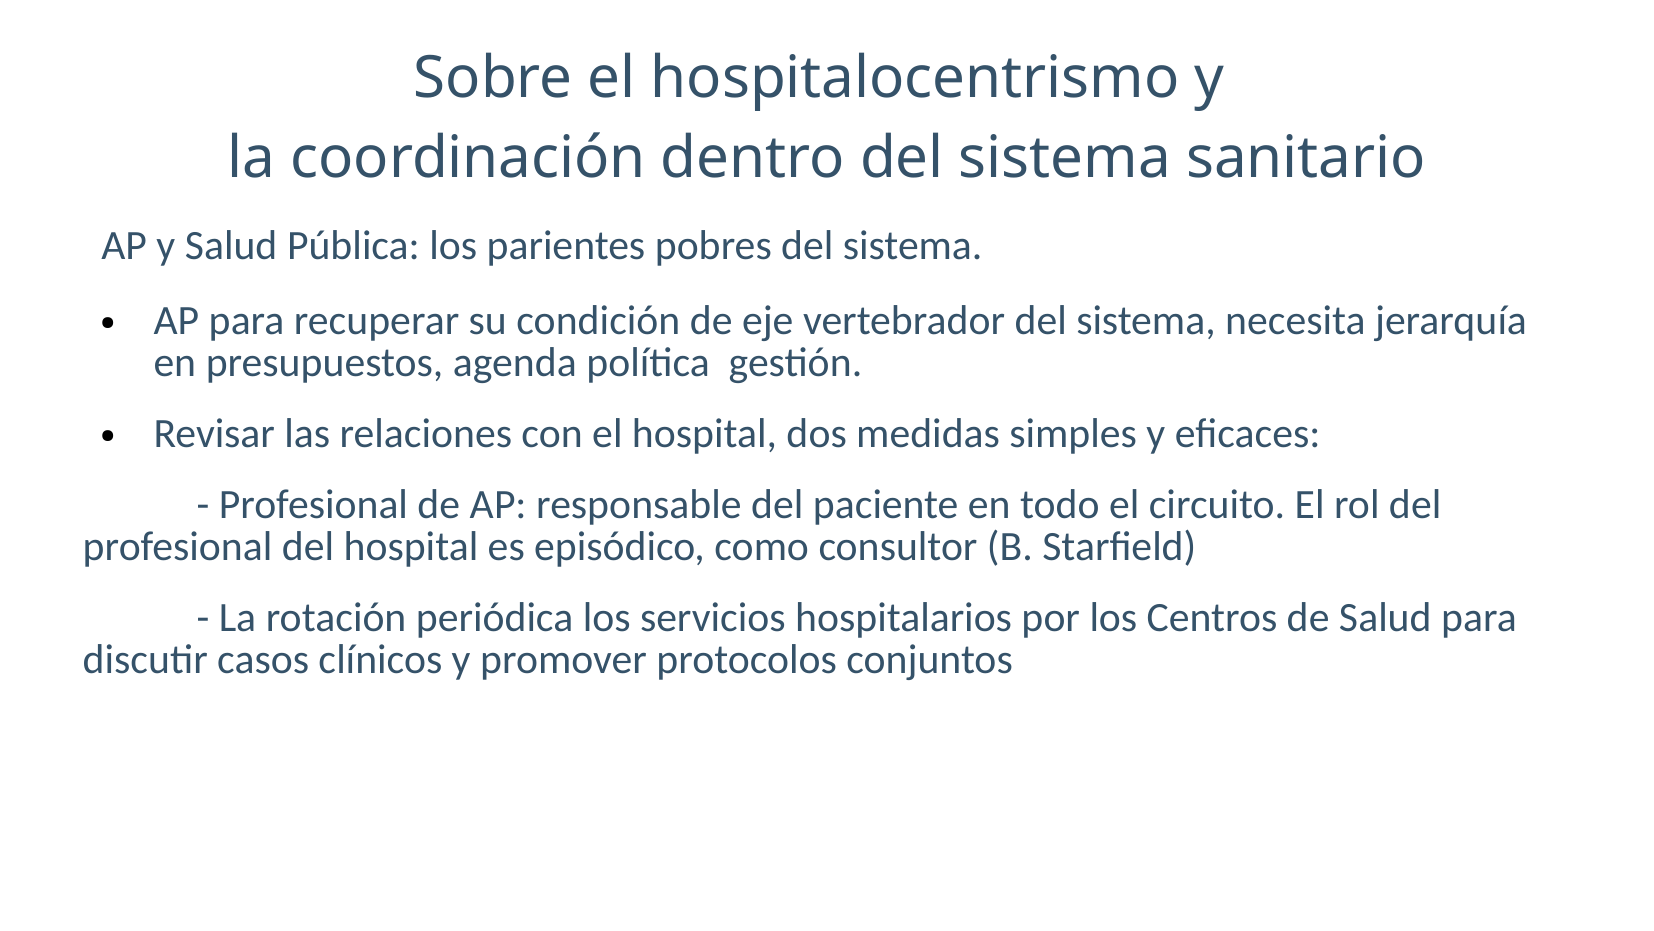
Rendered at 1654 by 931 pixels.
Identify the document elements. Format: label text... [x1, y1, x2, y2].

title Sobre el hospitalocentrismo y la coordinación dentro del sistema sanitario [82, 37, 1571, 193]
list AP y Salud Pública: los parientes pobres del sistema. AP para recuperar su condición de eje vertebrador del sistema, necesita jerarquía en presupuestos, agenda política gestión. Revisar las relaciones con el hospital, dos medidas simples y eficaces: - Profesional de AP: responsable del paciente en todo el circuito. El rol del profesional del hospital es episódico, como consultor (B. Starfield) - La rotación periódica los servicios hospitalarios por los Centros de Salud para discutir casos clínicos y promover protocolos conjuntos [82, 198, 1571, 739]
